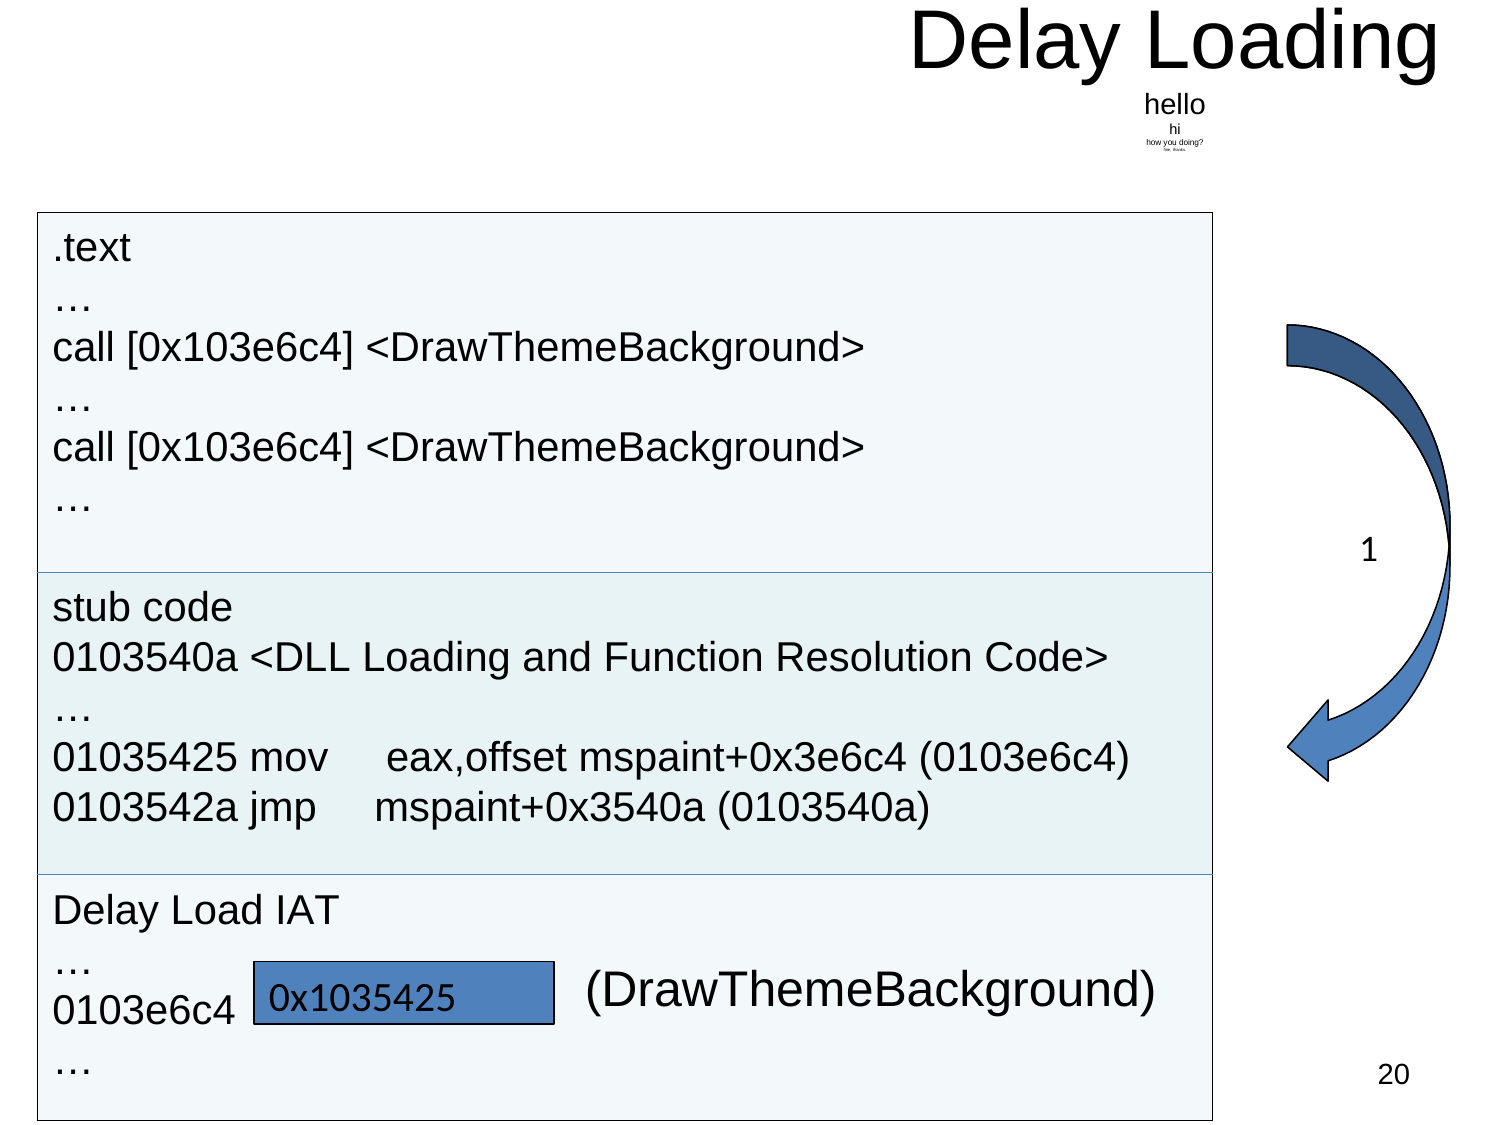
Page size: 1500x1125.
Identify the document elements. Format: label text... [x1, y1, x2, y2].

title Delay Loading hello hi how you doing? fine, thanks. [425, 0, 1500, 163]
text_box 1 [1287, 547, 1450, 782]
table_header .text … call [0x103e6c4] <DrawThemeBackground> … call [0x103e6c4] <DrawThemeBackground> … [38, 213, 1212, 572]
text_box 0x1035425 [254, 961, 555, 1025]
table_cell Delay Load IAT … 0103e6c4 … [38, 875, 1212, 1120]
table_cell stub code 0103540a <DLL Loading and Function Resolution Code> … 01035425 mov eax,offset mspaint+0x3e6c4 (0103e6c4) 0103542a jmp mspaint+0x3540a (0103540a) [38, 573, 1212, 874]
text_box (DrawThemeBackground) [570, 949, 1172, 1025]
text_box <number> [1213, 1042, 1426, 1103]
